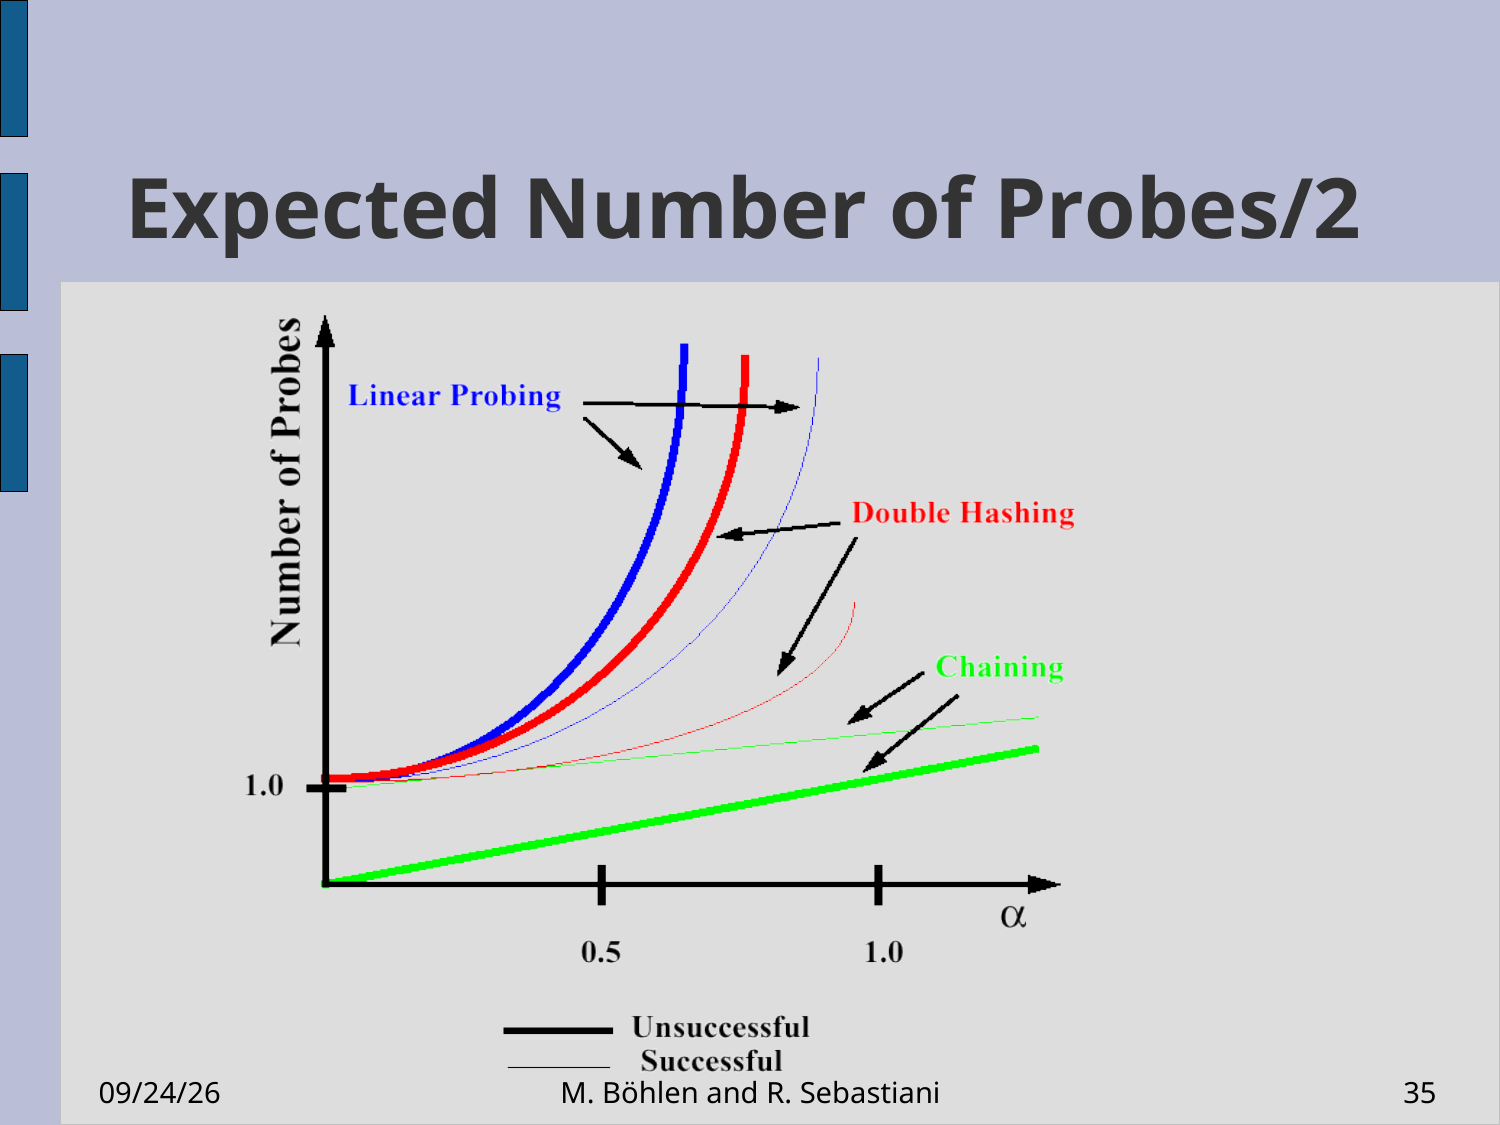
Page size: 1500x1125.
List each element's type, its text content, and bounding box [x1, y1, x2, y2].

title Expected Number of Probes/2 [110, 67, 1392, 271]
chart [231, 294, 1096, 1091]
